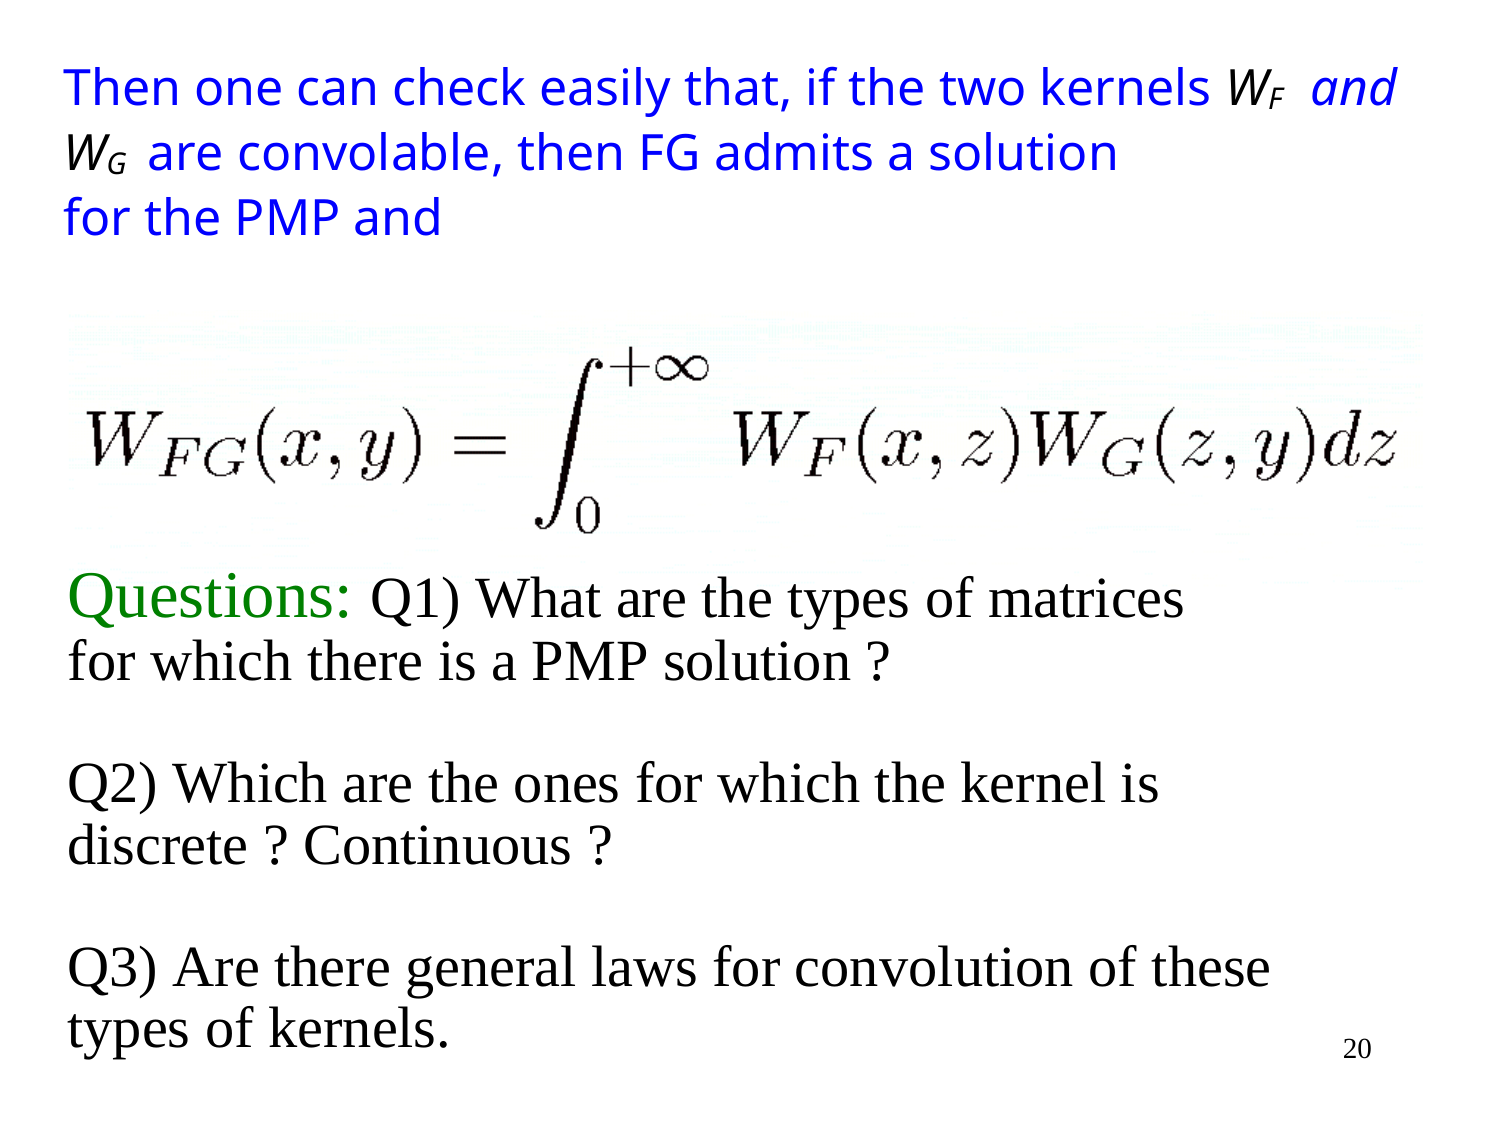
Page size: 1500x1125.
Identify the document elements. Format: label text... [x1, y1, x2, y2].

text_box Then one can check easily that, if the two kernels WF and WG are convolable, then FG admits a solution for the PMP and [48, 46, 1447, 269]
picture [68, 310, 1423, 553]
text_box Questions: Q1) What are the types of matrices for which there is a PMP solution ? Q2) Which are the ones for which the kernel is discrete ? Continuous ? Q3) Are there general laws for convolution of these types of kernels. [52, 553, 1424, 1078]
